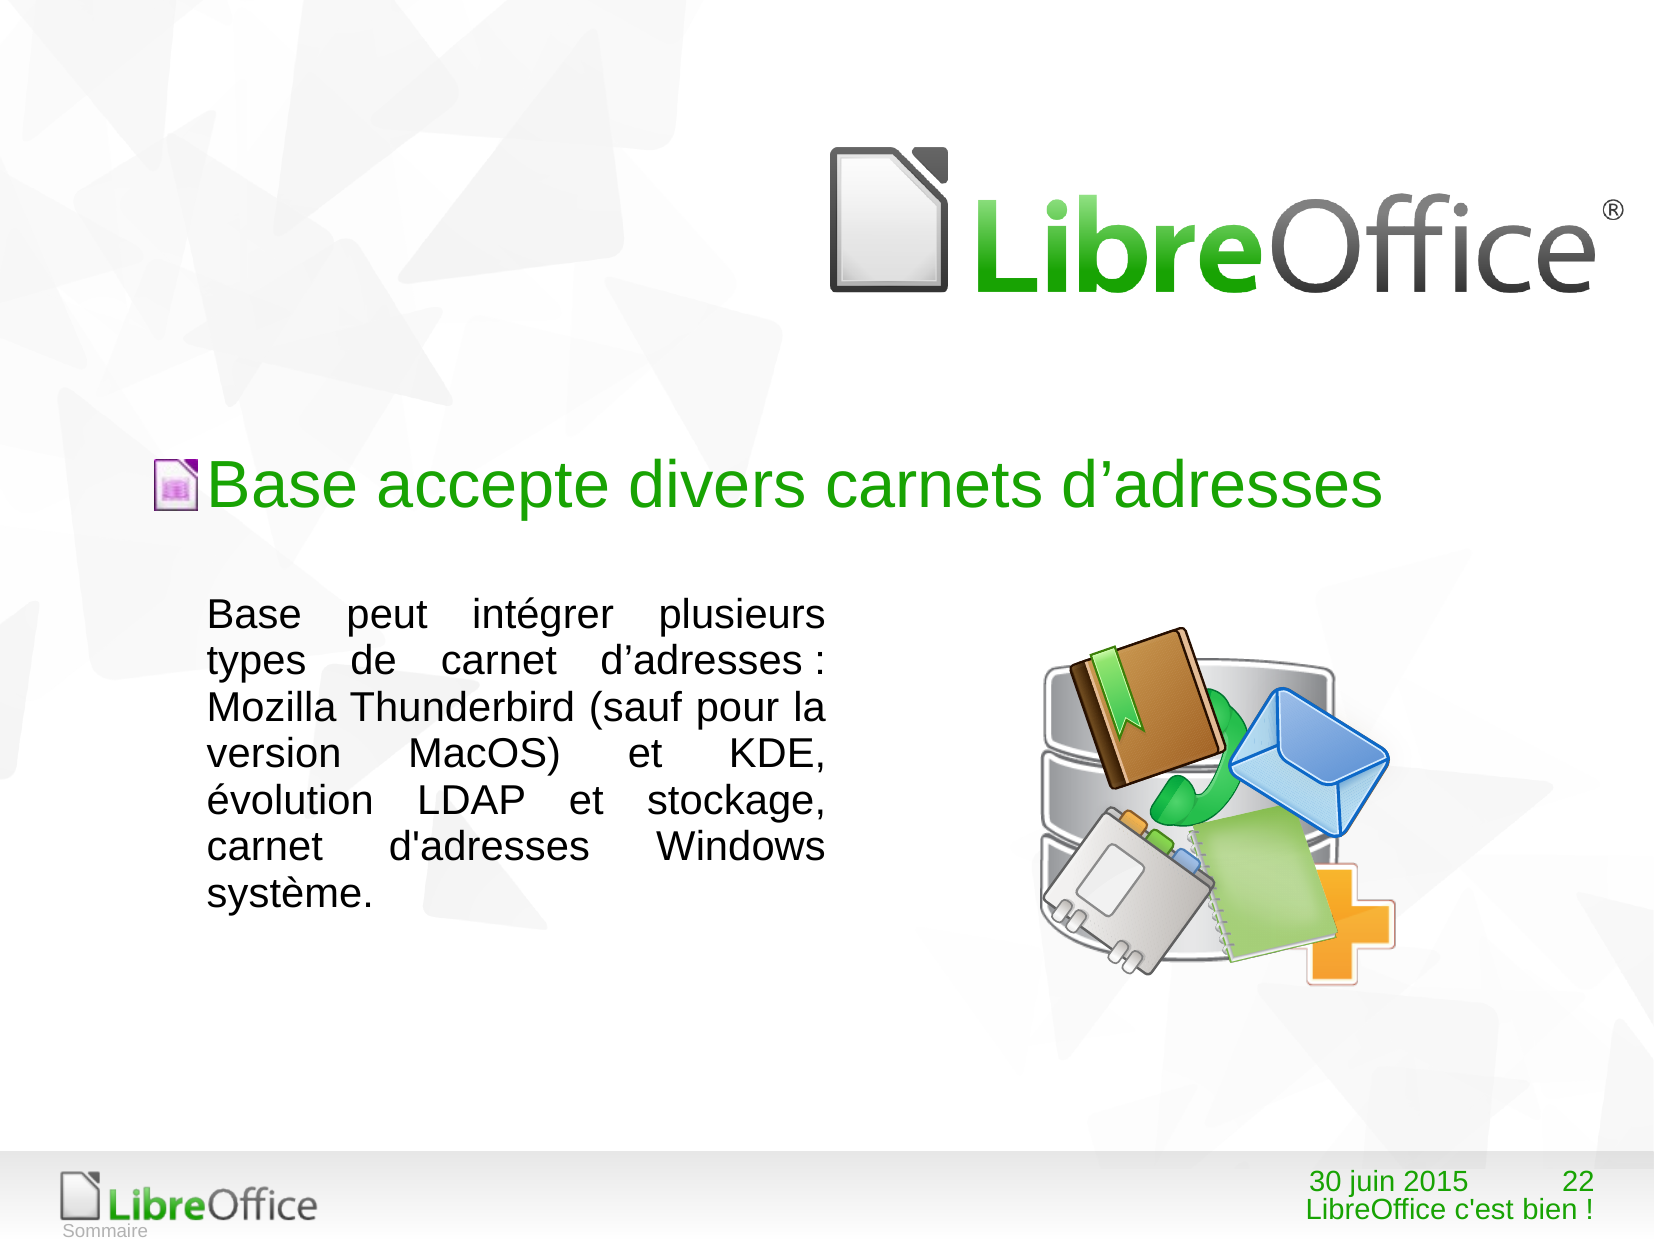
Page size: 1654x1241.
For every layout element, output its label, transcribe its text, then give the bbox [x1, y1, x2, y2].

picture [915, 548, 1654, 1169]
list Base peut intégrer plusieurs types de carnet d’adresses : Mozilla Thunderbird (sauf pour la version MacOS) et KDE, évolution LDAP et stockage, carnet d'adresses Windows système. [206, 590, 827, 1241]
title Base accepte divers carnets d’adresses [206, 395, 1477, 573]
picture [0, 0, 1654, 930]
picture [41, 1152, 206, 1240]
